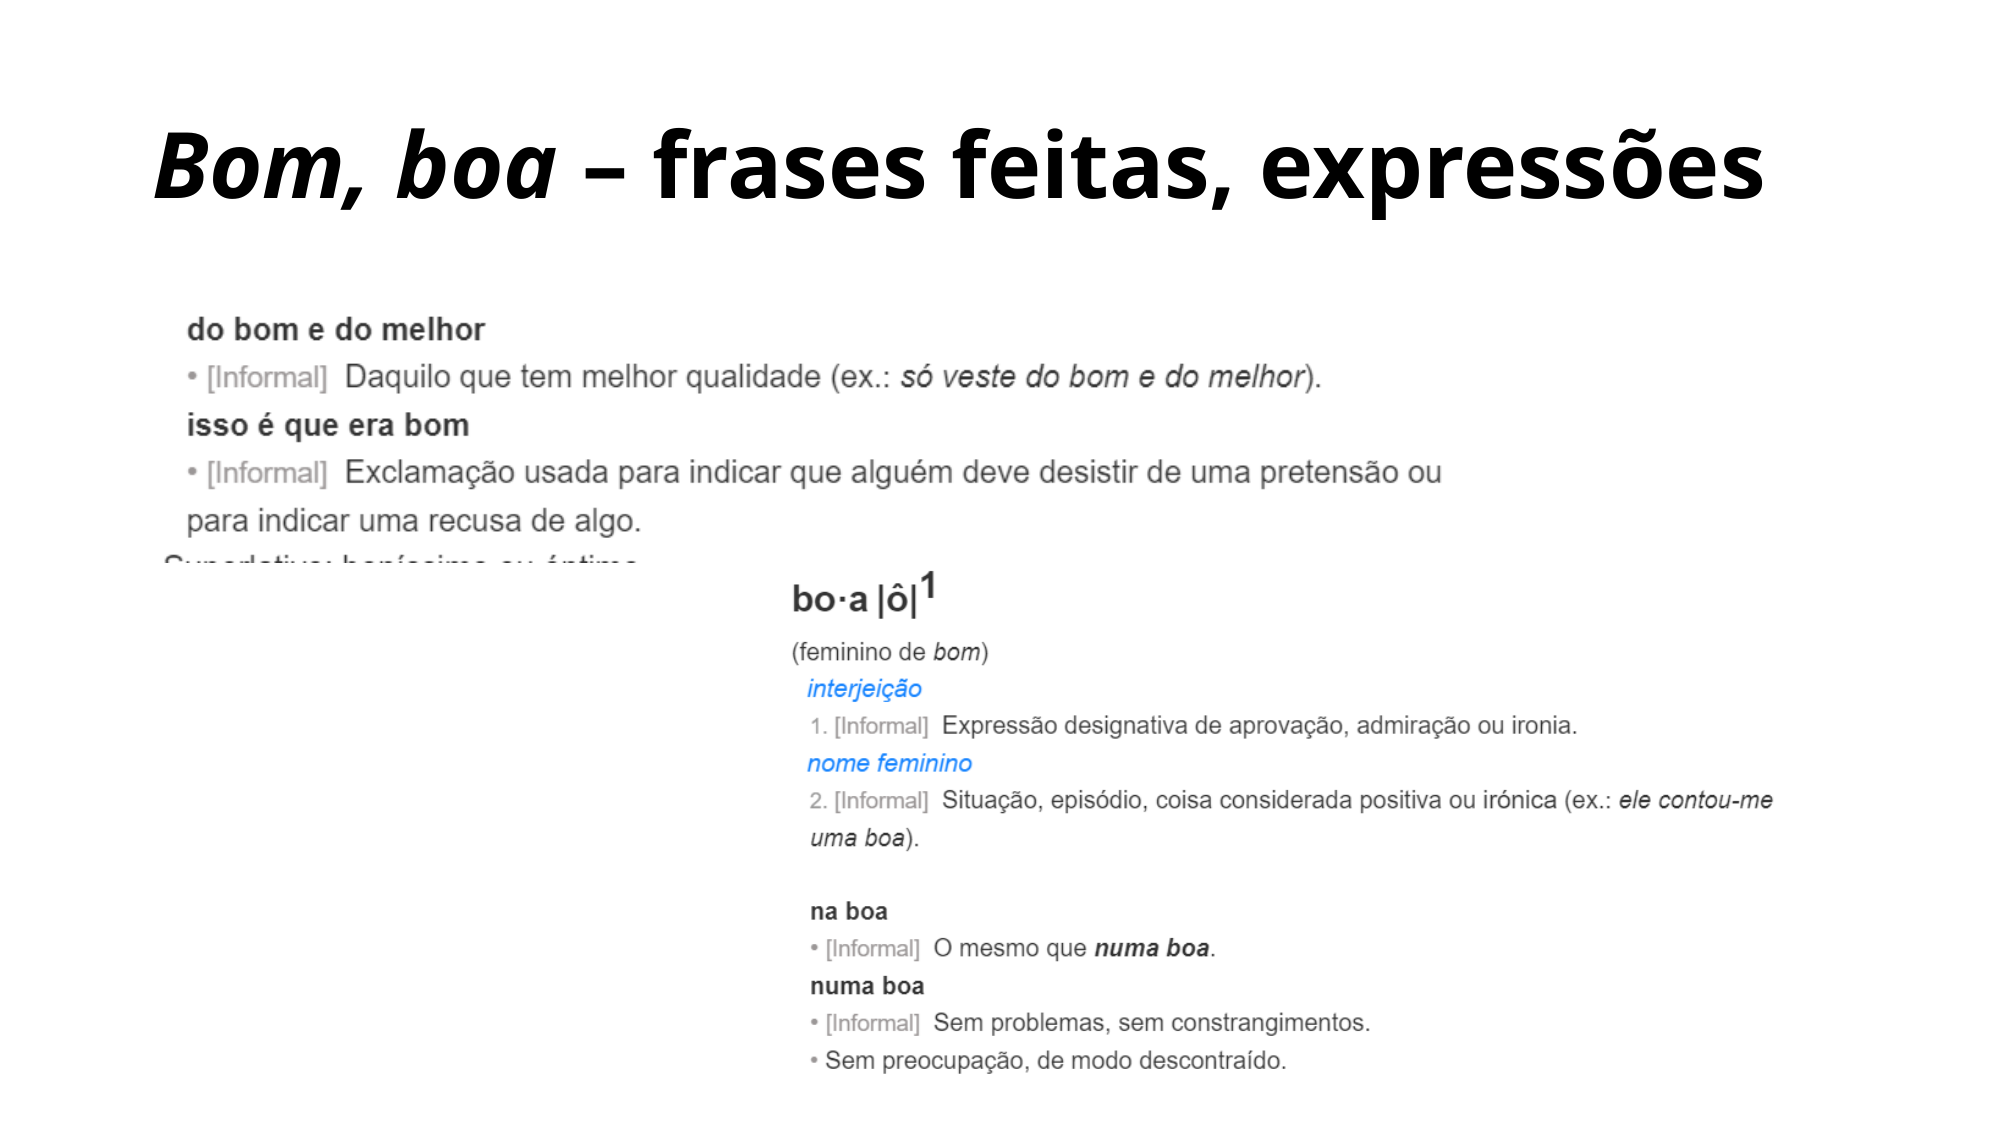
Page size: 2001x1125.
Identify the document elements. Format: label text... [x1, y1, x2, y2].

title Bom, boa – frases feitas, expressões [137, 59, 1863, 278]
picture [151, 281, 1816, 1091]
